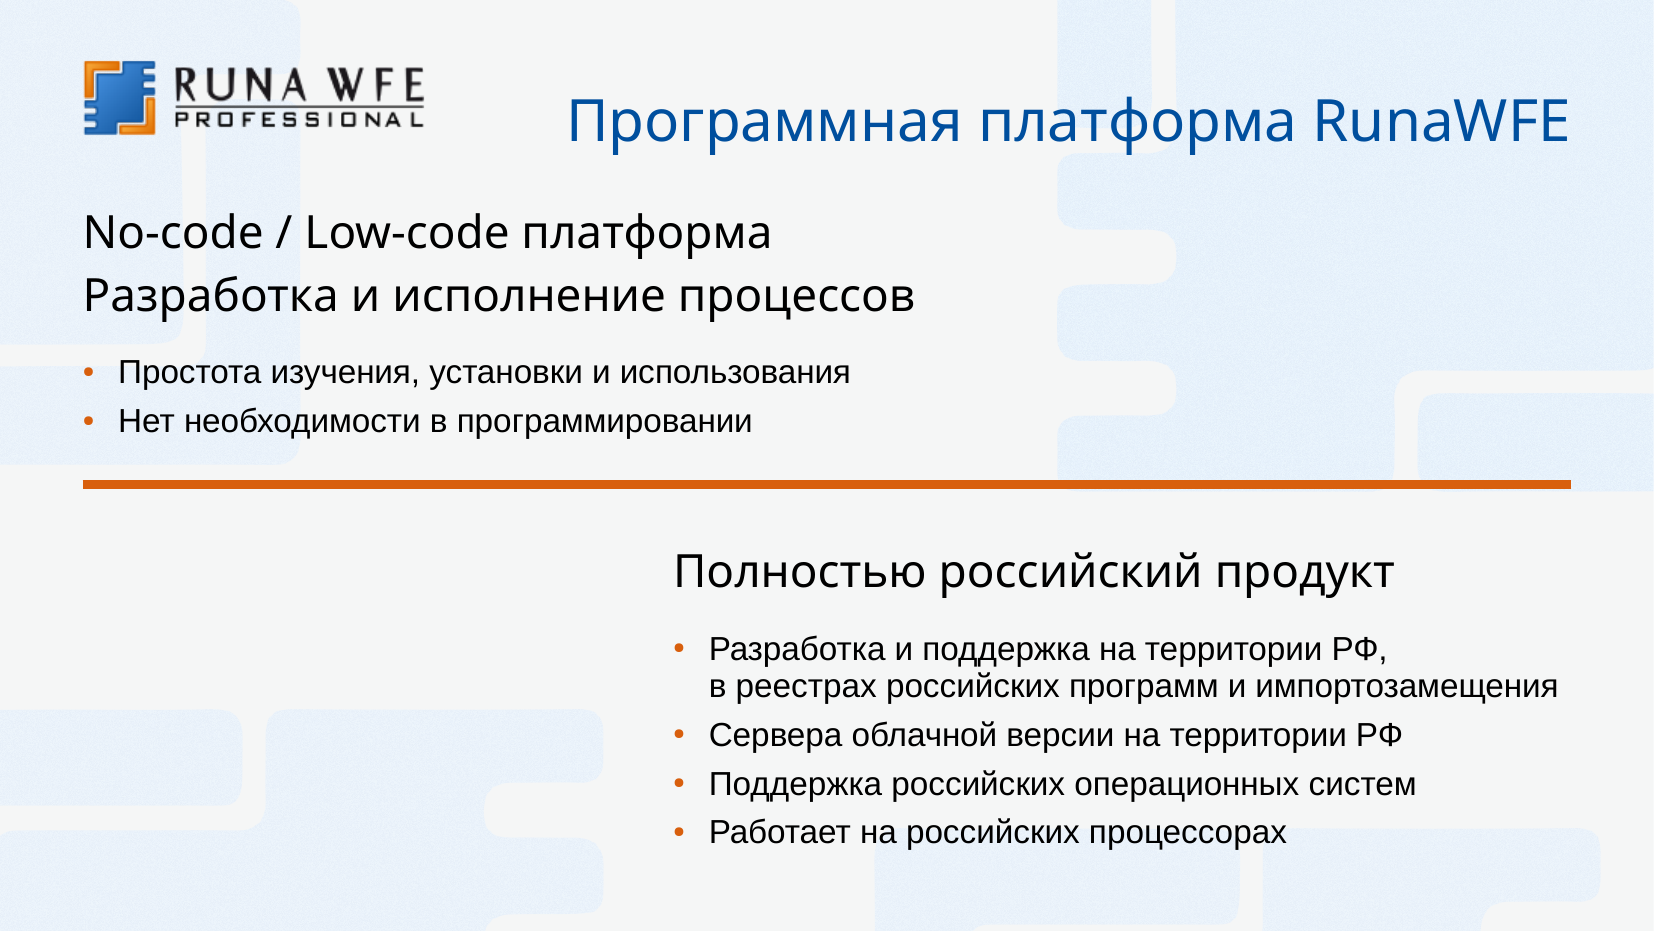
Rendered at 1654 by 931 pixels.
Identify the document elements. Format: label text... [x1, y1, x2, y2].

title Программная платформа RunaWFE [484, 66, 1571, 172]
text_box Полностью российский продукт Разработка и поддержка на территории РФ, в реестрах российских программ и импортозамещения Сервера облачной версии на территории РФ Поддержка российских операционных систем Работает на российских процессорах [673, 531, 1571, 858]
picture [0, 0, 1654, 931]
subtitle No-code / Low-code платформа Разработка и исполнение процессов Простота изучения, установки и использования Нет необходимости в программировании [82, 190, 1571, 449]
